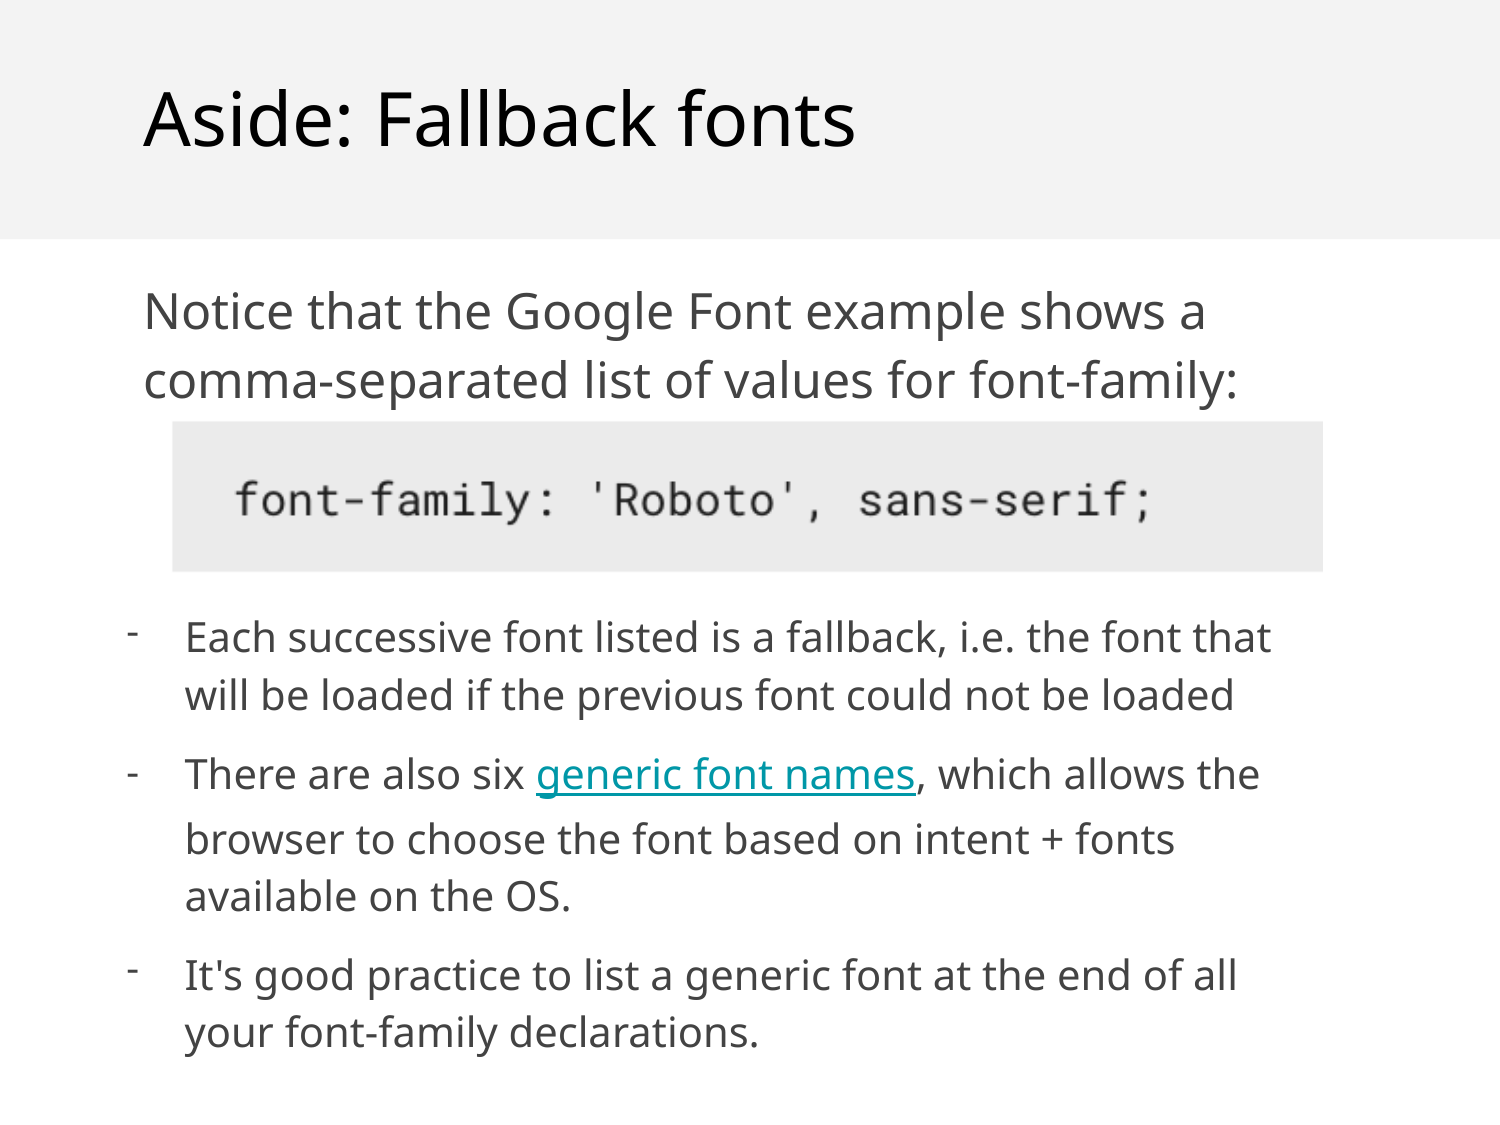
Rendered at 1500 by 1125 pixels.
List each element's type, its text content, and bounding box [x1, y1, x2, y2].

picture [105, 413, 1323, 588]
list Each successive font listed is a fallback, i.e. the font that will be loaded if the previous font could not be loaded There are also six generic font names, which allows the browser to choose the font based on intent + fonts available on the OS. It's good practice to list a generic font at the end of all your font-family declarations. [94, 588, 1338, 957]
list Notice that the Google Font example shows a comma-separated list of values for font-family: [128, 255, 1372, 361]
title Aside: Fallback fonts [128, 56, 1372, 183]
